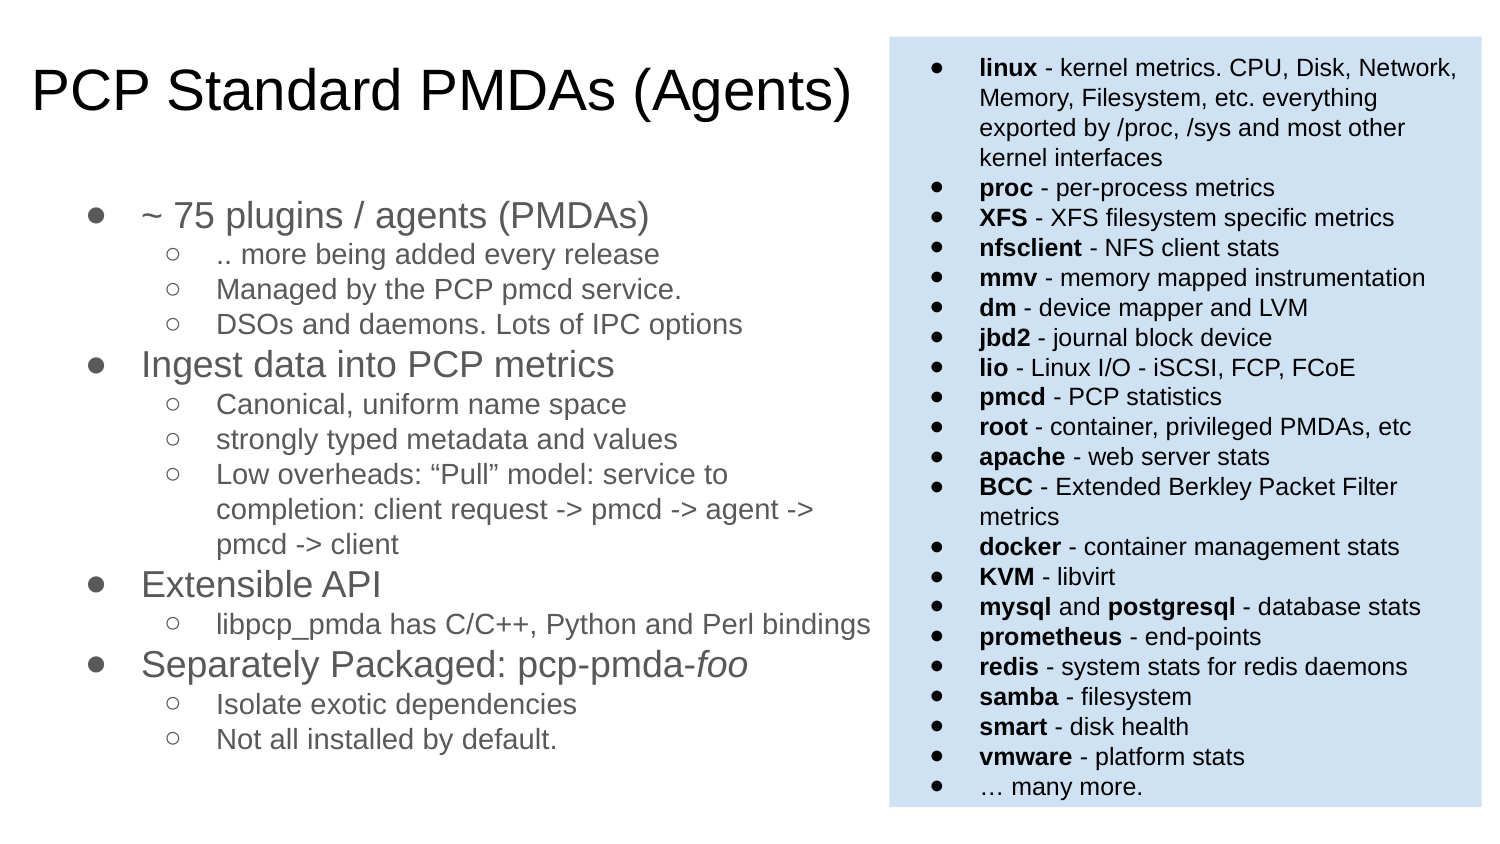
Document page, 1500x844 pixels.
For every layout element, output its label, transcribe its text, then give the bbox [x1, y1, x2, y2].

text_box linux - kernel metrics. CPU, Disk, Network, Memory, Filesystem, etc. everything exported by /proc, /sys and most other kernel interfaces proc - per-process metrics XFS - XFS filesystem specific metrics nfsclient - NFS client stats mmv - memory mapped instrumentation dm - device mapper and LVM jbd2 - journal block device lio - Linux I/O - iSCSI, FCP, FCoE pmcd - PCP statistics root - container, privileged PMDAs, etc apache - web server stats BCC - Extended Berkley Packet Filter metrics docker - container management stats KVM - libvirt mysql and postgresql - database stats prometheus - end-points redis - system stats for redis daemons samba - filesystem smart - disk health vmware - platform stats … many more. [889, 36, 1482, 808]
list ~ 75 plugins / agents (PMDAs) .. more being added every release Managed by the PCP pmcd service. DSOs and daemons. Lots of IPC options Ingest data into PCP metrics Canonical, uniform name space strongly typed metadata and values Low overheads: “Pull” model: service to completion: client request -> pmcd -> agent -> pmcd -> client Extensible API libpcp_pmda has C/C++, Python and Perl bindings Separately Packaged: pcp-pmda-foo Isolate exotic dependencies Not all installed by default. [51, 175, 901, 844]
title PCP Standard PMDAs (Agents) [16, 36, 889, 131]
